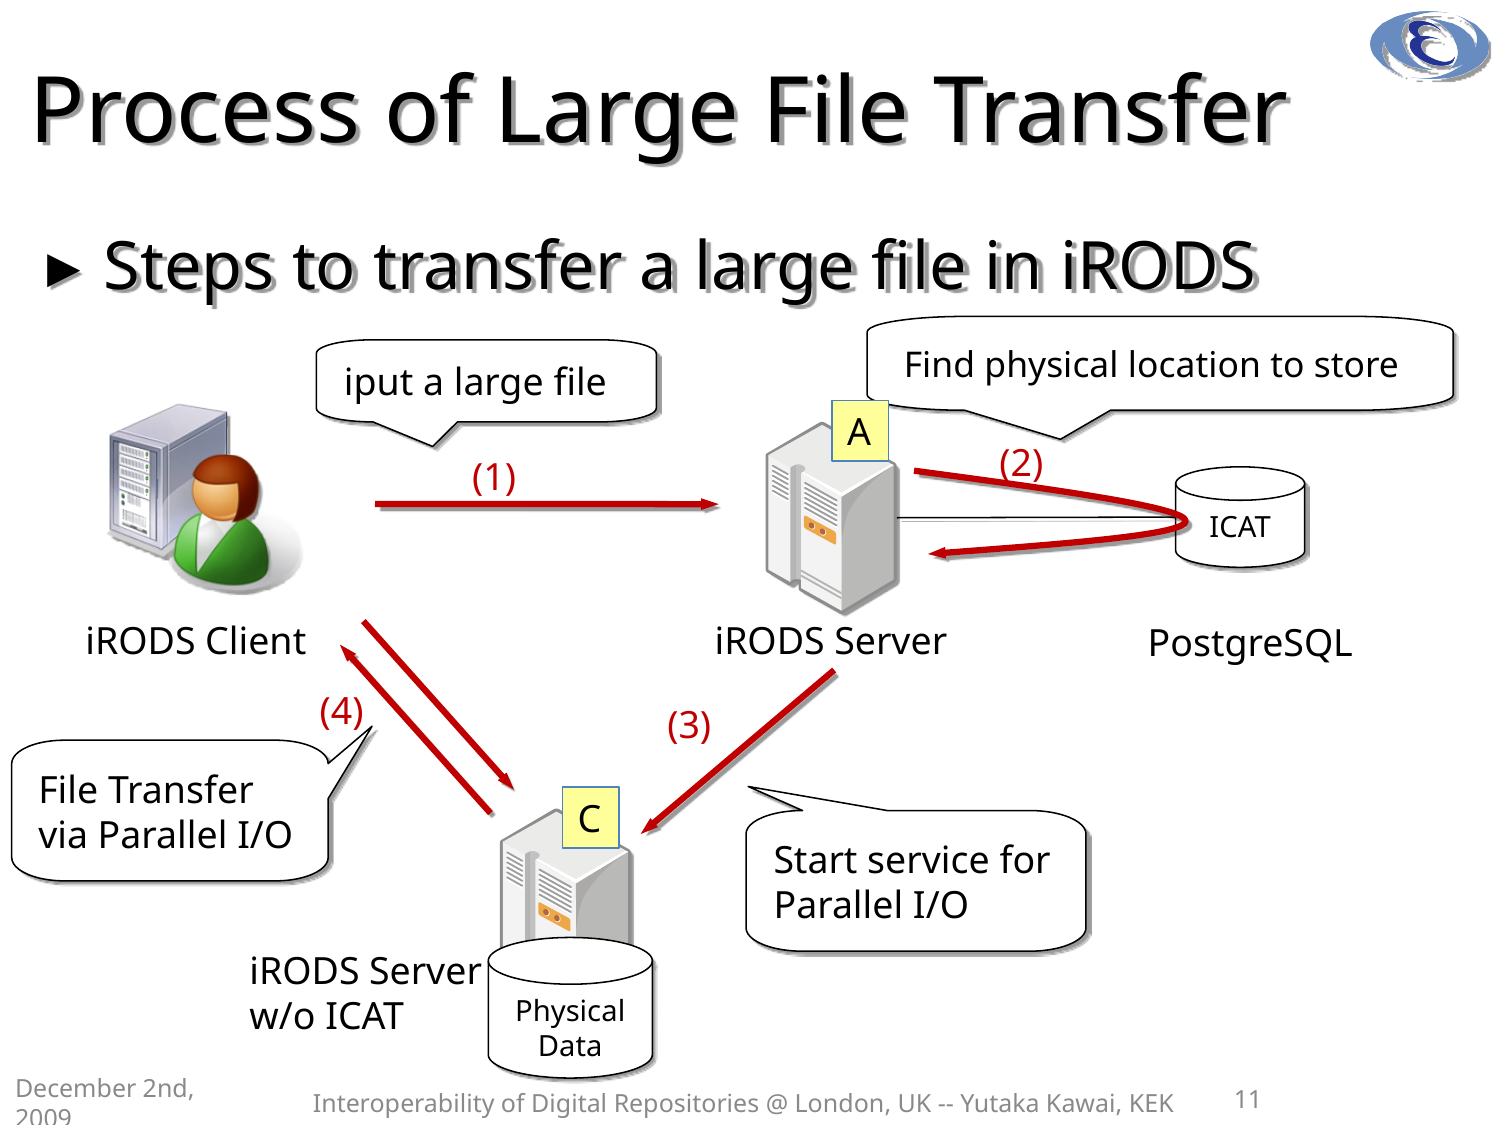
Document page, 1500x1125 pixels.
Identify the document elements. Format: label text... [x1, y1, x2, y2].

list Steps to transfer a large file in iRODS [0, 210, 1500, 1065]
text_box (2) [984, 431, 1067, 493]
text_box PostgreSQL [1132, 611, 1372, 672]
text_box (4) [304, 679, 384, 741]
text_box December 2nd, 2009 [0, 1065, 269, 1125]
text_box iRODS Server w/o ICAT [234, 939, 504, 1046]
picture [765, 421, 897, 609]
text_box Physical Data [488, 937, 653, 1079]
text_box Start service for Parallel I/O [746, 786, 1086, 952]
text_box Interoperability of Digital Repositories @ London, UK -- Yutaka Kawai, KEK [269, 1065, 1218, 1125]
text_box (3) [652, 693, 739, 755]
text_box iRODS Server [699, 609, 969, 670]
text_box A [832, 400, 889, 462]
text_box iRODS Client [70, 609, 334, 670]
text_box File Transfer via Parallel I/O [11, 726, 373, 881]
text_box Find physical location to store [867, 316, 1454, 436]
picture [499, 808, 632, 946]
text_box 11 [1218, 1065, 1500, 1125]
picture [105, 398, 305, 598]
text_box C [562, 787, 620, 848]
text_box (1) [457, 445, 536, 500]
title Process of Large File Transfer [0, 0, 1500, 210]
text_box ICAT [1175, 466, 1305, 568]
text_box iput a large file [316, 339, 657, 447]
